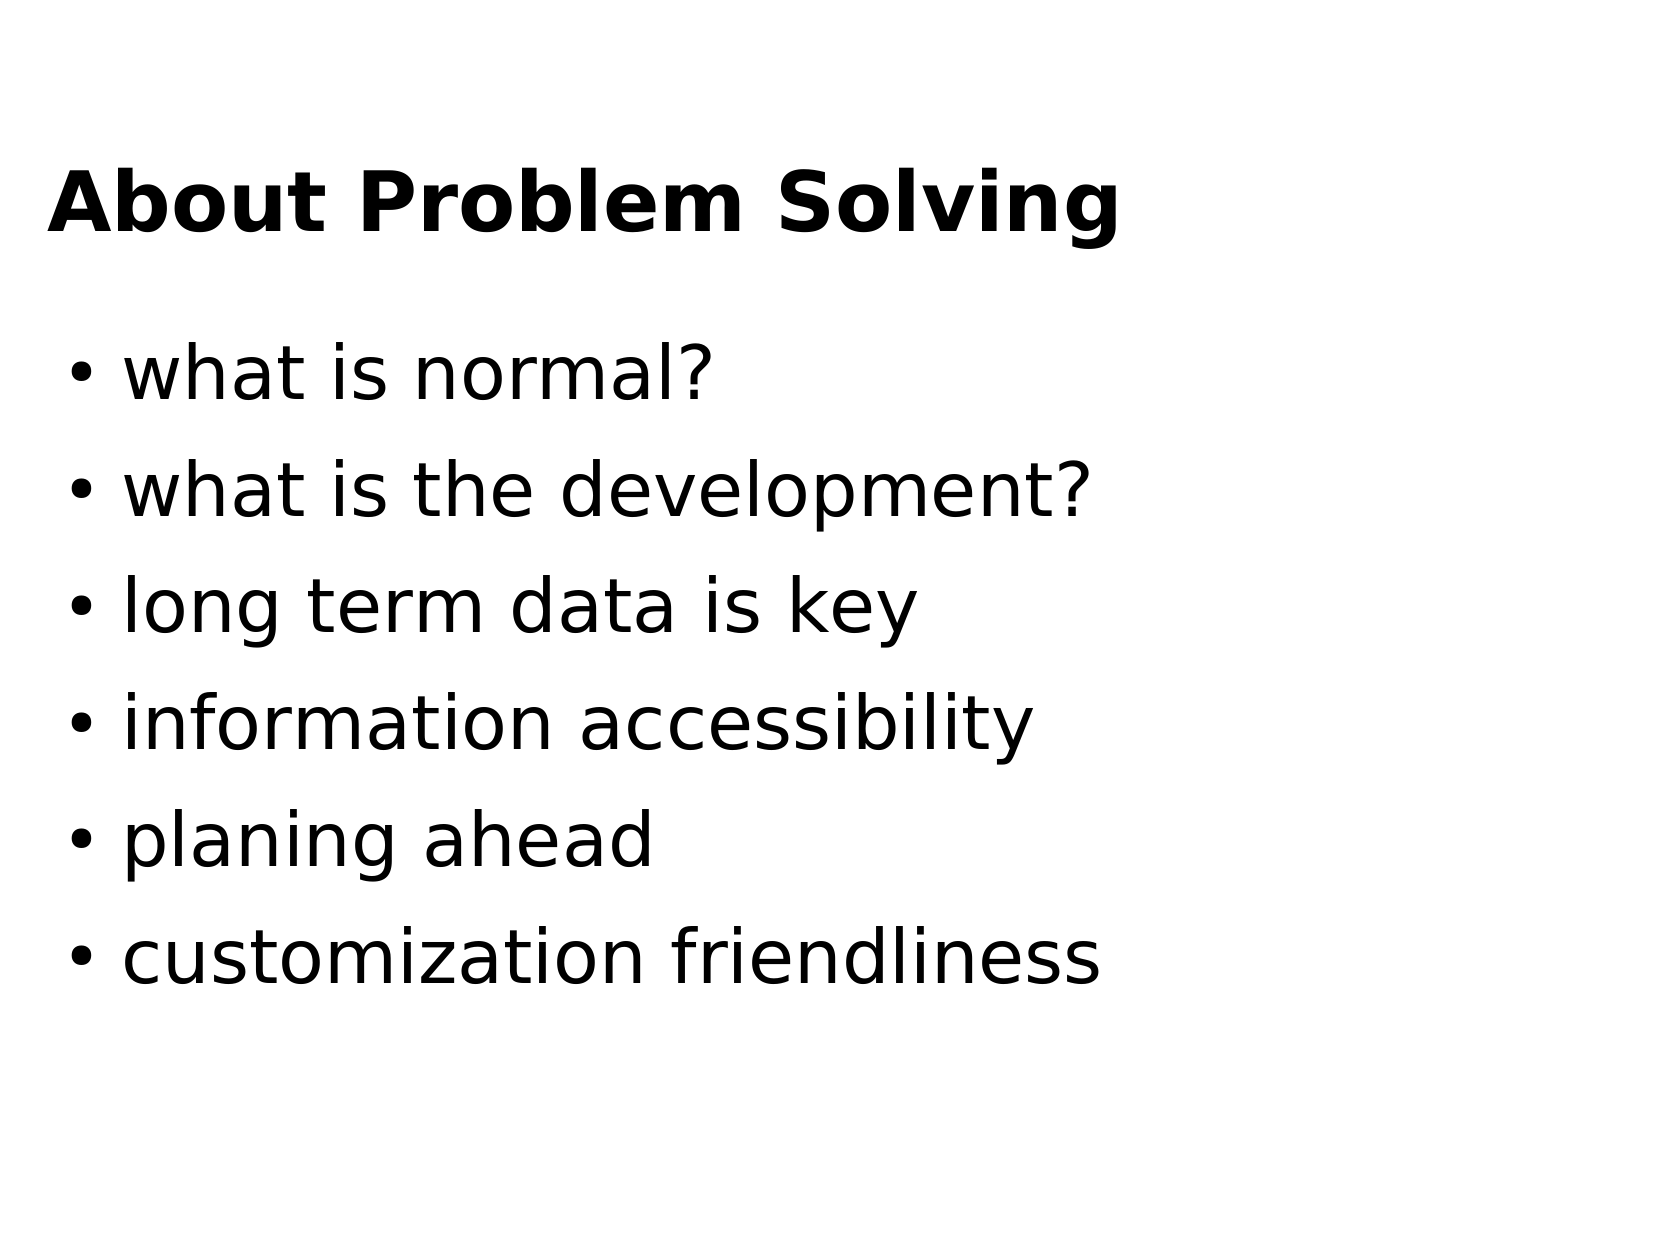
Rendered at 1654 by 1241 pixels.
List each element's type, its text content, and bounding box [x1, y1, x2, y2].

title About Problem Solving [47, 129, 1585, 275]
list what is normal? what is the development? long term data is key information accessibility planing ahead customization friendliness [50, 329, 1571, 1099]
